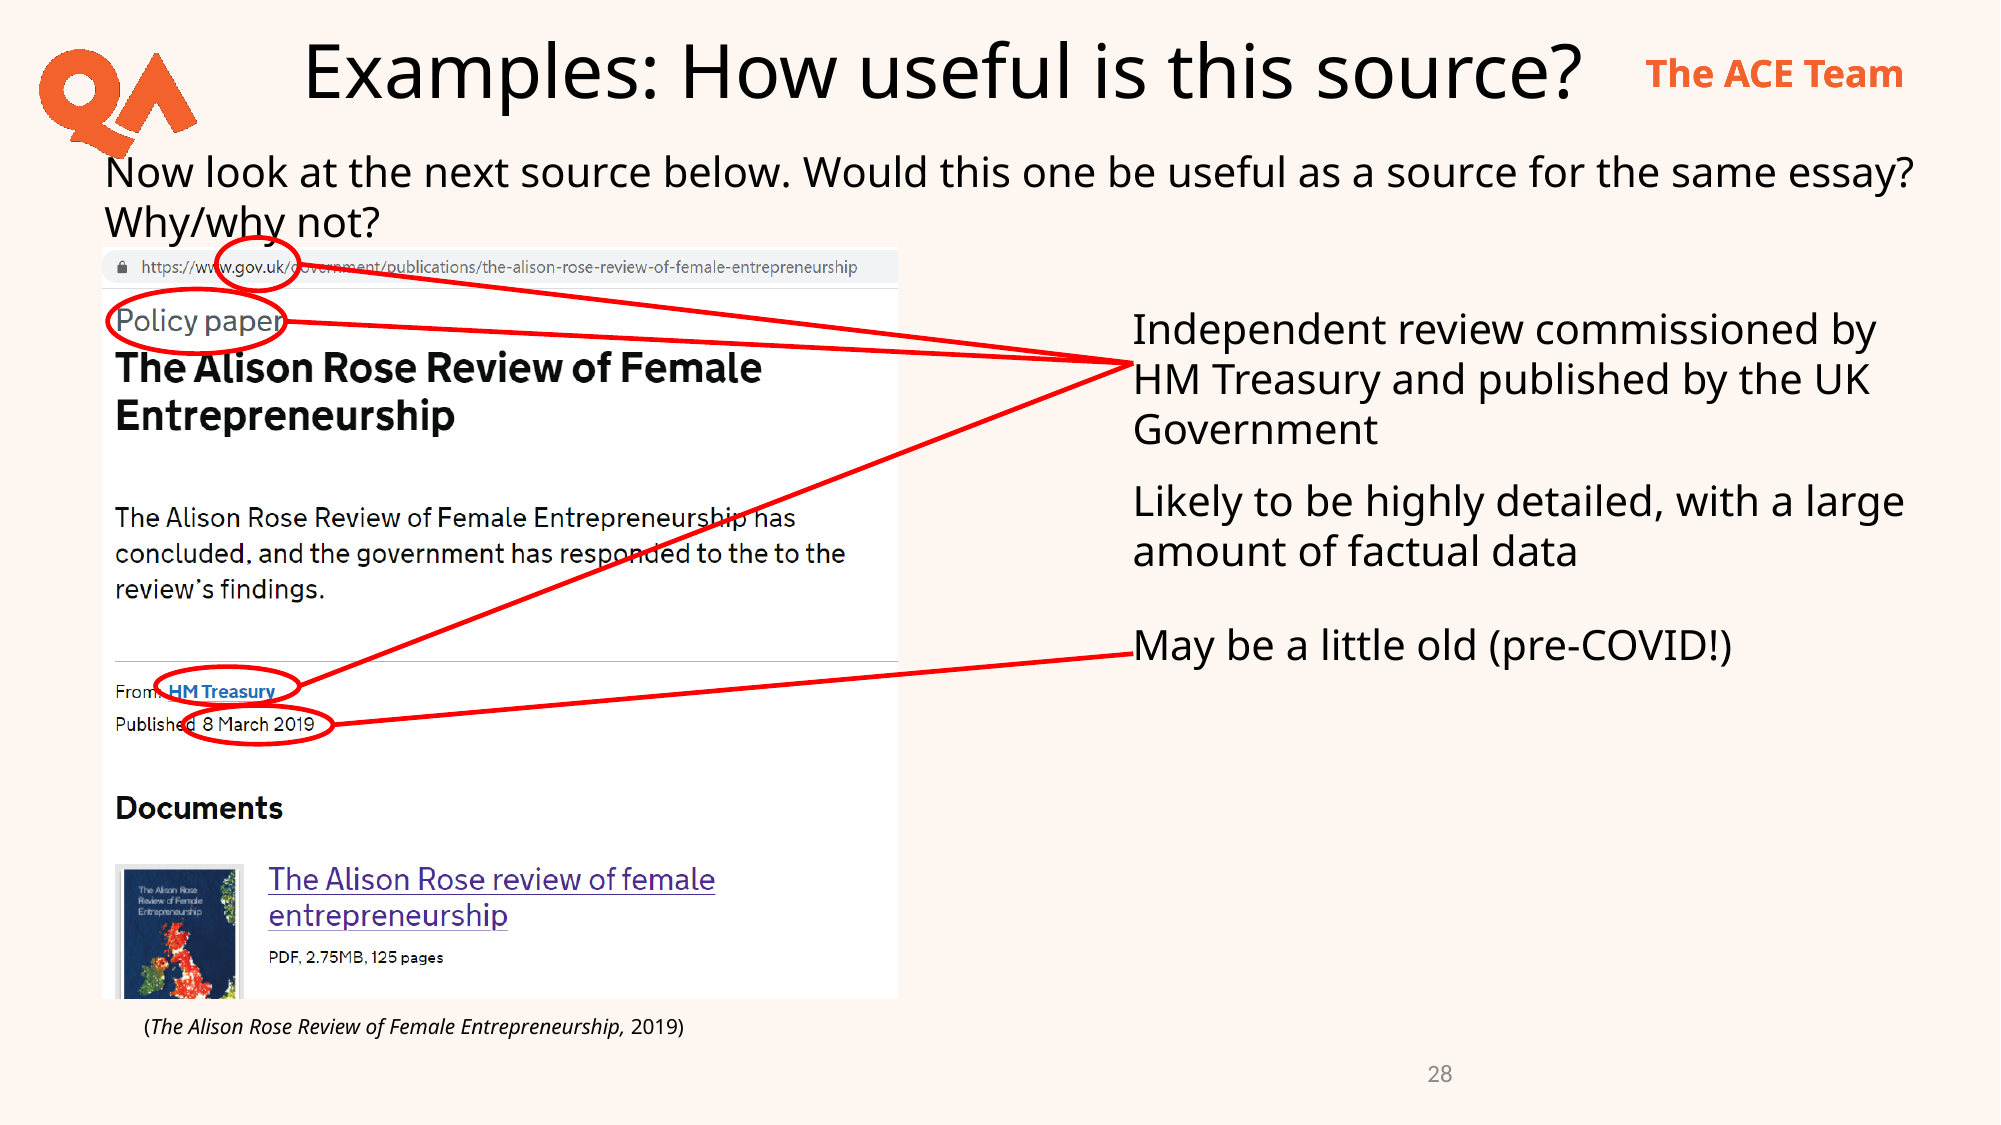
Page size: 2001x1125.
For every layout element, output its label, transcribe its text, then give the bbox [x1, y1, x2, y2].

text_box (The Alison Rose Review of Female Entrepreneurship, 2019) [129, 1006, 1129, 1047]
text_box The ACE Team [1712, 43, 1920, 103]
picture [111, 292, 283, 351]
picture [219, 247, 296, 288]
picture [159, 669, 296, 703]
picture [257, 267, 898, 349]
picture [279, 458, 898, 722]
text_box May be a little old (pre-COVID!) [1117, 611, 1924, 678]
text_box [1412, 1042, 1863, 1103]
picture [186, 708, 330, 741]
picture [102, 247, 898, 1000]
picture [295, 247, 898, 332]
text_box Independent review commissioned by HM Treasury and published by the UK Government [1117, 295, 1924, 463]
text_box Likely to be highly detailed, with a large amount of factual data [1117, 467, 1924, 584]
text_box Now look at the next source below. Would this one be useful as a source for the same essay? Why/why not? [89, 138, 1939, 255]
picture [39, 49, 197, 159]
text_box Examples: How useful is this source? [175, 0, 1712, 122]
